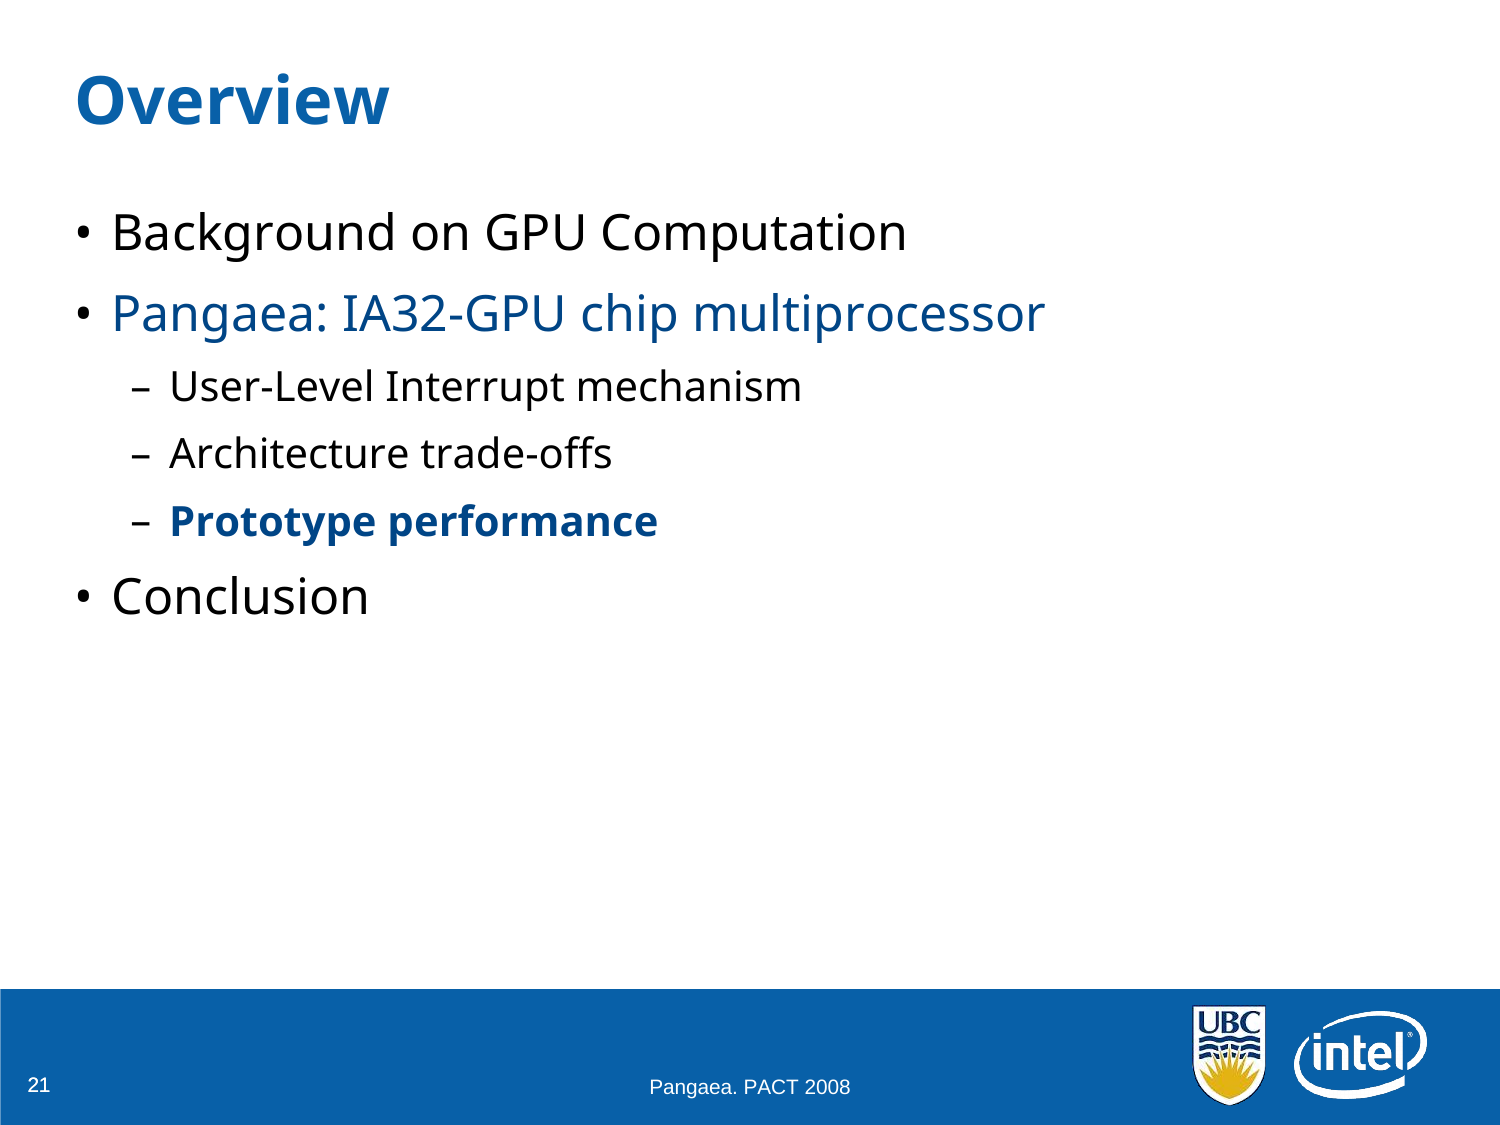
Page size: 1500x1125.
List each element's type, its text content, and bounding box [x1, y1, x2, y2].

list Background on GPU Computation Pangaea: IA32-GPU chip multiprocessor User-Level Interrupt mechanism Architecture trade-offs Prototype performance Conclusion [74, 197, 1427, 992]
picture [1294, 1011, 1427, 1099]
title Overview [74, 25, 1427, 172]
picture [1192, 1005, 1266, 1106]
